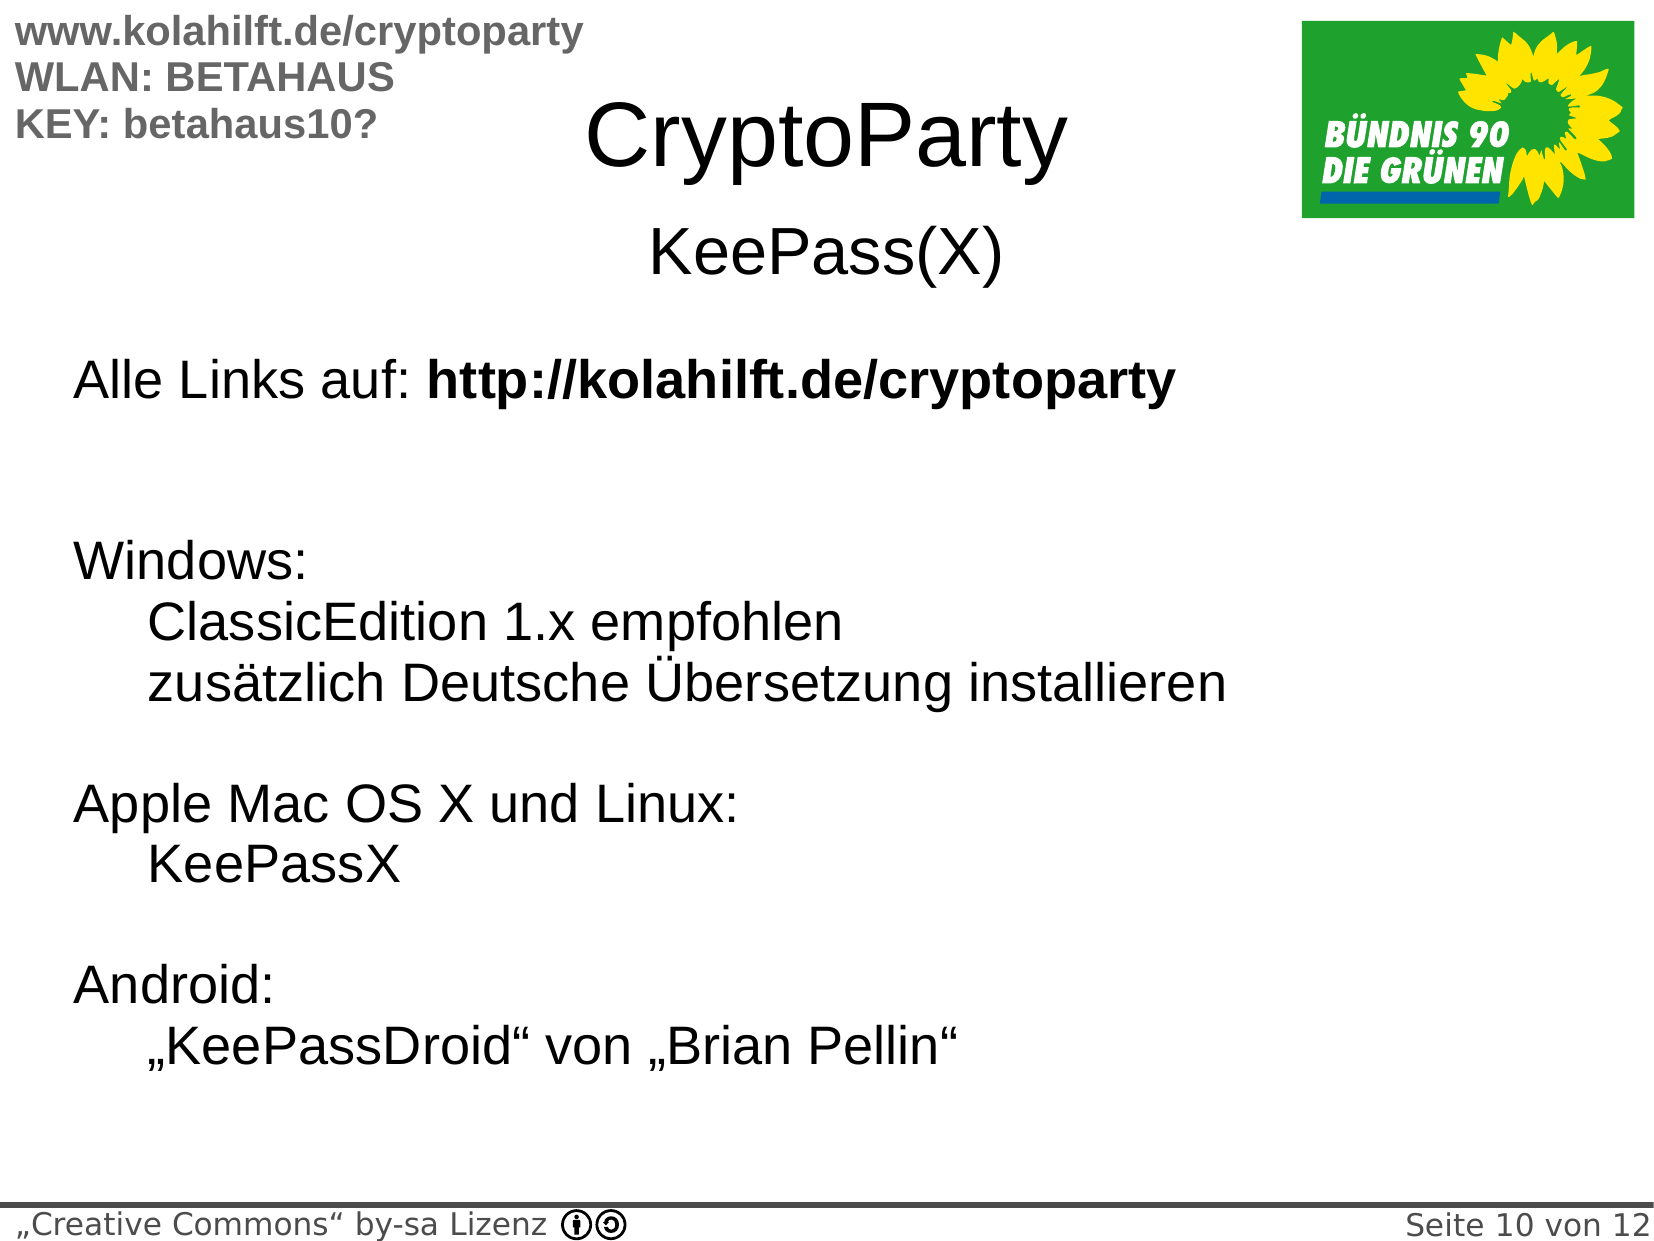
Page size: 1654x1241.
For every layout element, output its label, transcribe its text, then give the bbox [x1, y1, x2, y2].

text_box KeePass(X) Alle Links auf: http://kolahilft.de/cryptoparty Windows: ClassicEdition 1.x empfohlen zusätzlich Deutsche Übersetzung installieren Apple Mac OS X und Linux: KeePassX Android: „KeePassDroid“ von „Brian Pellin“ [59, 206, 1595, 1084]
